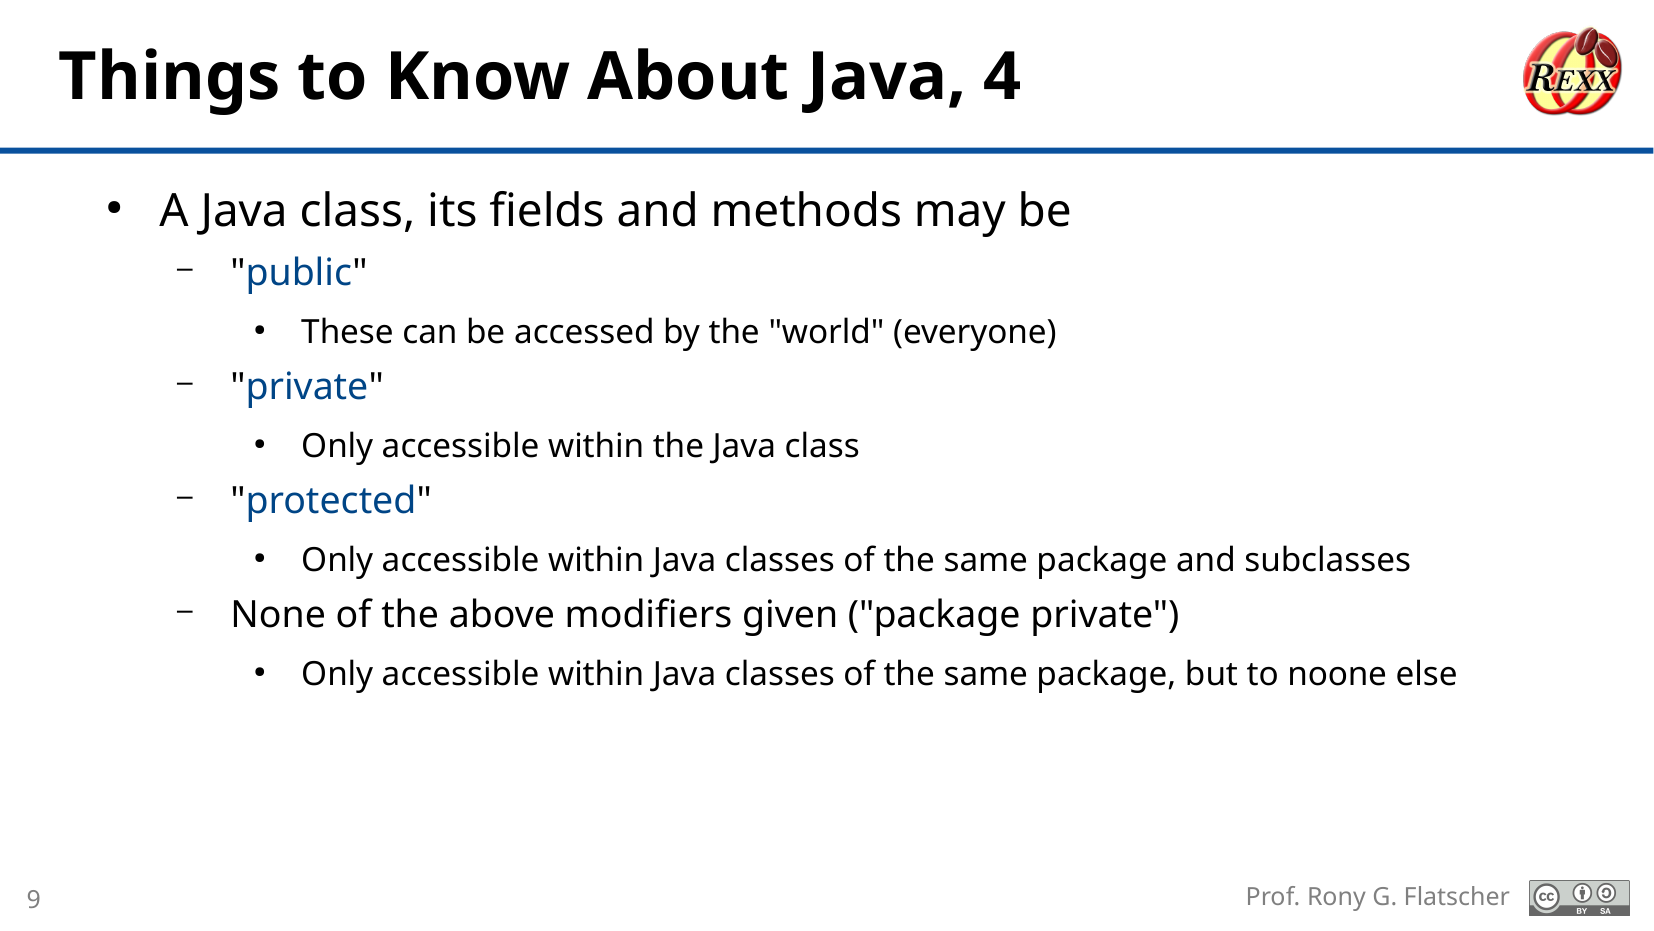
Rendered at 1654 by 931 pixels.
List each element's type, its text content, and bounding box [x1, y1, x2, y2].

title Things to Know About Java, 4 [0, 0, 1625, 148]
list A Java class, its fields and methods may be "public" These can be accessed by the "world" (everyone) "private" Only accessible within the Java class "protected" Only accessible within Java classes of the same package and subclasses None of the above modifiers given ("package private") Only accessible within Java classes of the same package, but to noone else [88, 177, 1577, 857]
